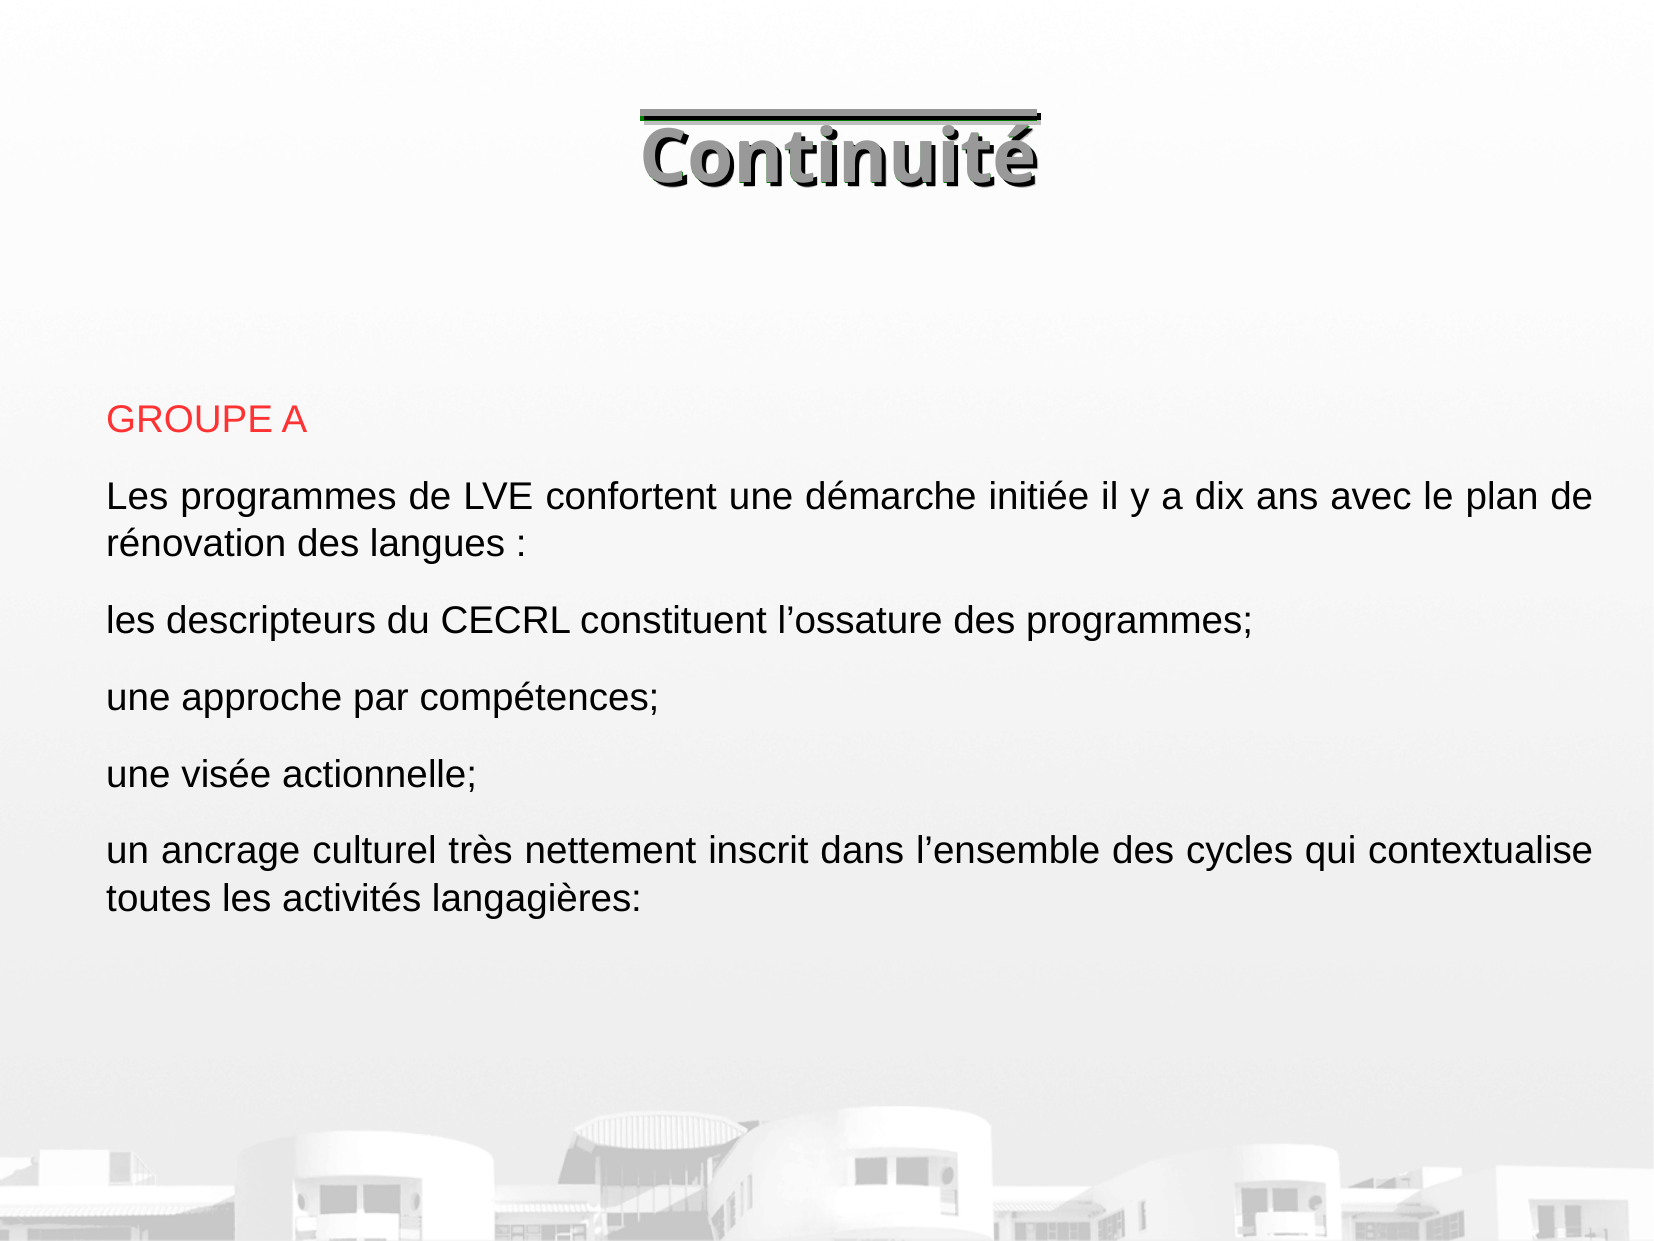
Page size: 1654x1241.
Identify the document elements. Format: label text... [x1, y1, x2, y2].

picture [0, 0, 1654, 1241]
title Continuité [94, 47, 1583, 260]
list GROUPE A Les programmes de LVE confortent une démarche initiée il y a dix ans avec le plan de rénovation des langues : les descripteurs du CECRL constituent l’ossature des programmes; une approche par compétences; une visée actionnelle; un ancrage culturel très nettement inscrit dans l’ensemble des cycles qui contextualise toutes les activités langagières: [106, 331, 1595, 1052]
